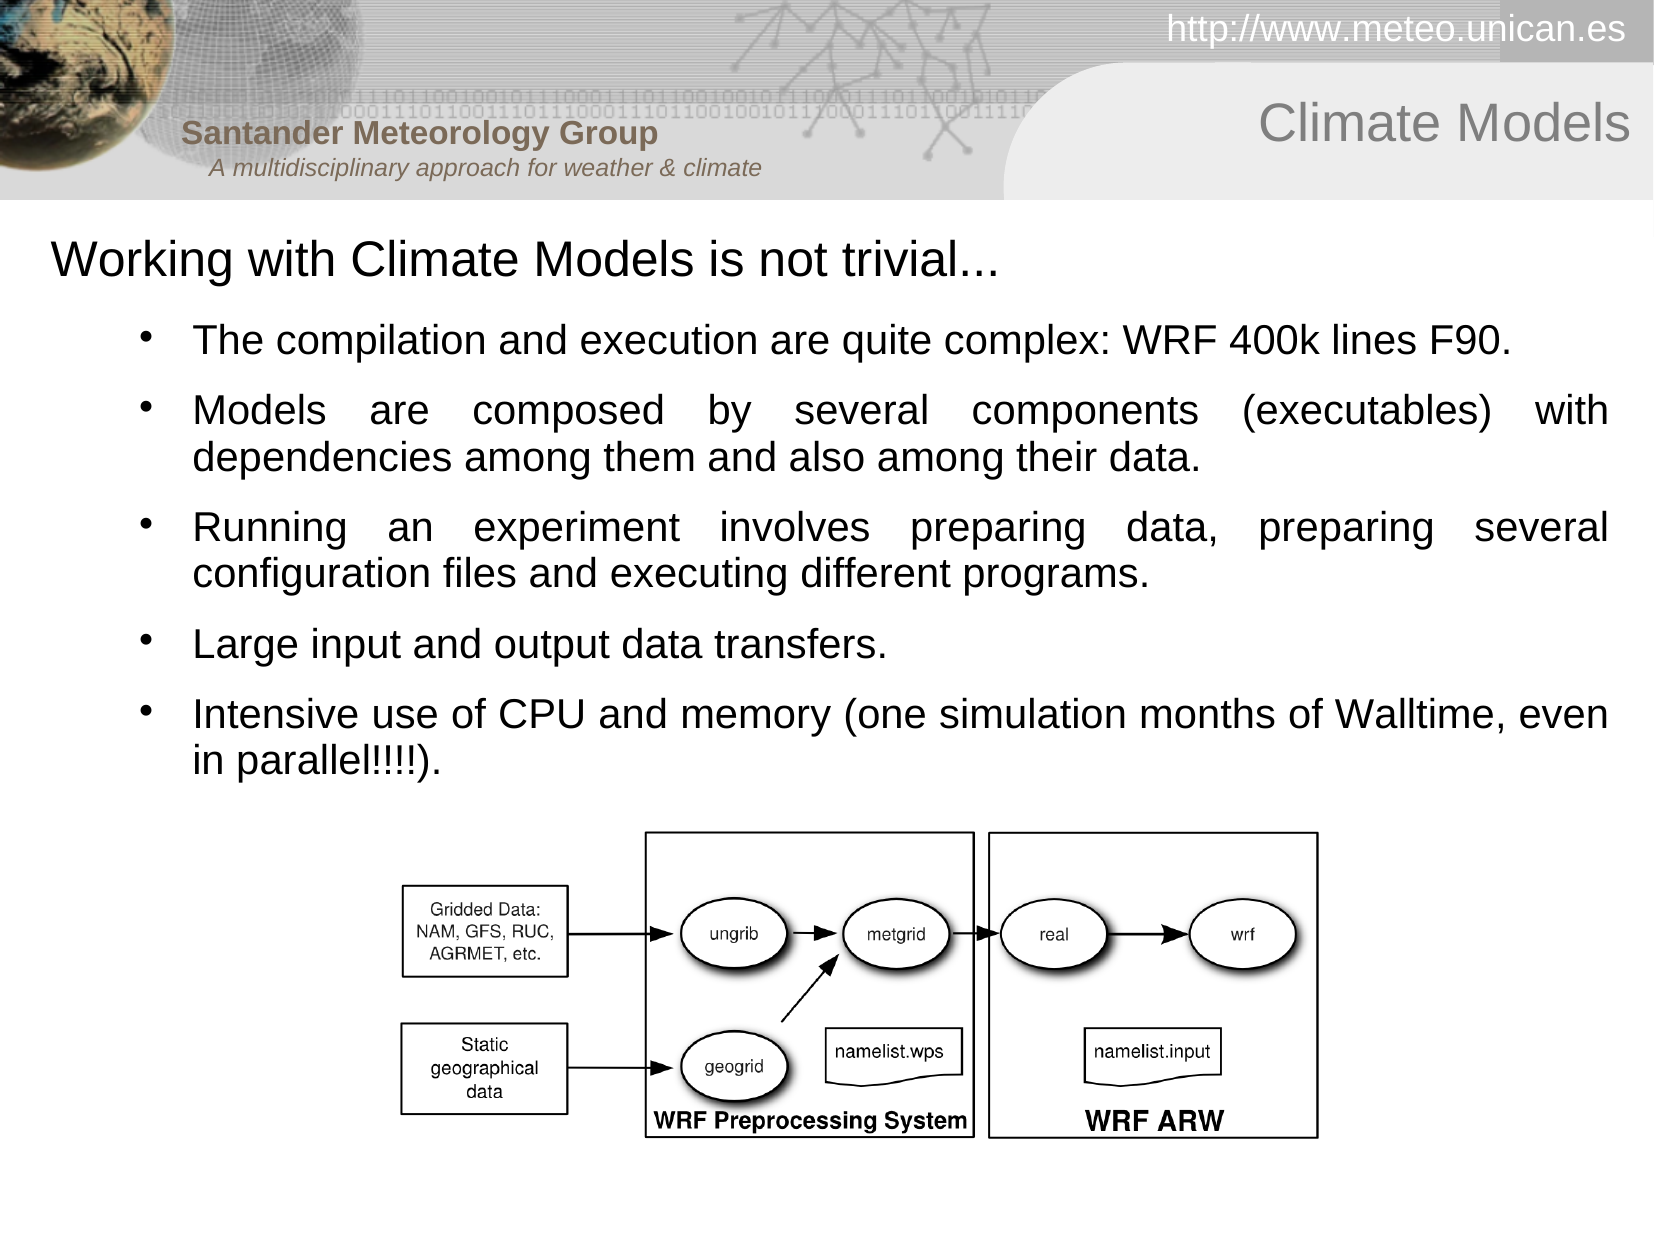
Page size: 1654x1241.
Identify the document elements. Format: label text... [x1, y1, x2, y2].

picture [0, 0, 1500, 200]
list Working with Climate Models is not trivial... The compilation and execution are quite complex: WRF 400k lines F90. Models are composed by several components (executables) with dependencies among them and also among their data. Running an experiment involves preparing data, preparing several configuration files and executing different programs. Large input and output data transfers. Intensive use of CPU and memory (one simulation months of Walltime, even in parallel!!!!). [50, 228, 1611, 1238]
text_box Climate Models [1114, 57, 1633, 182]
